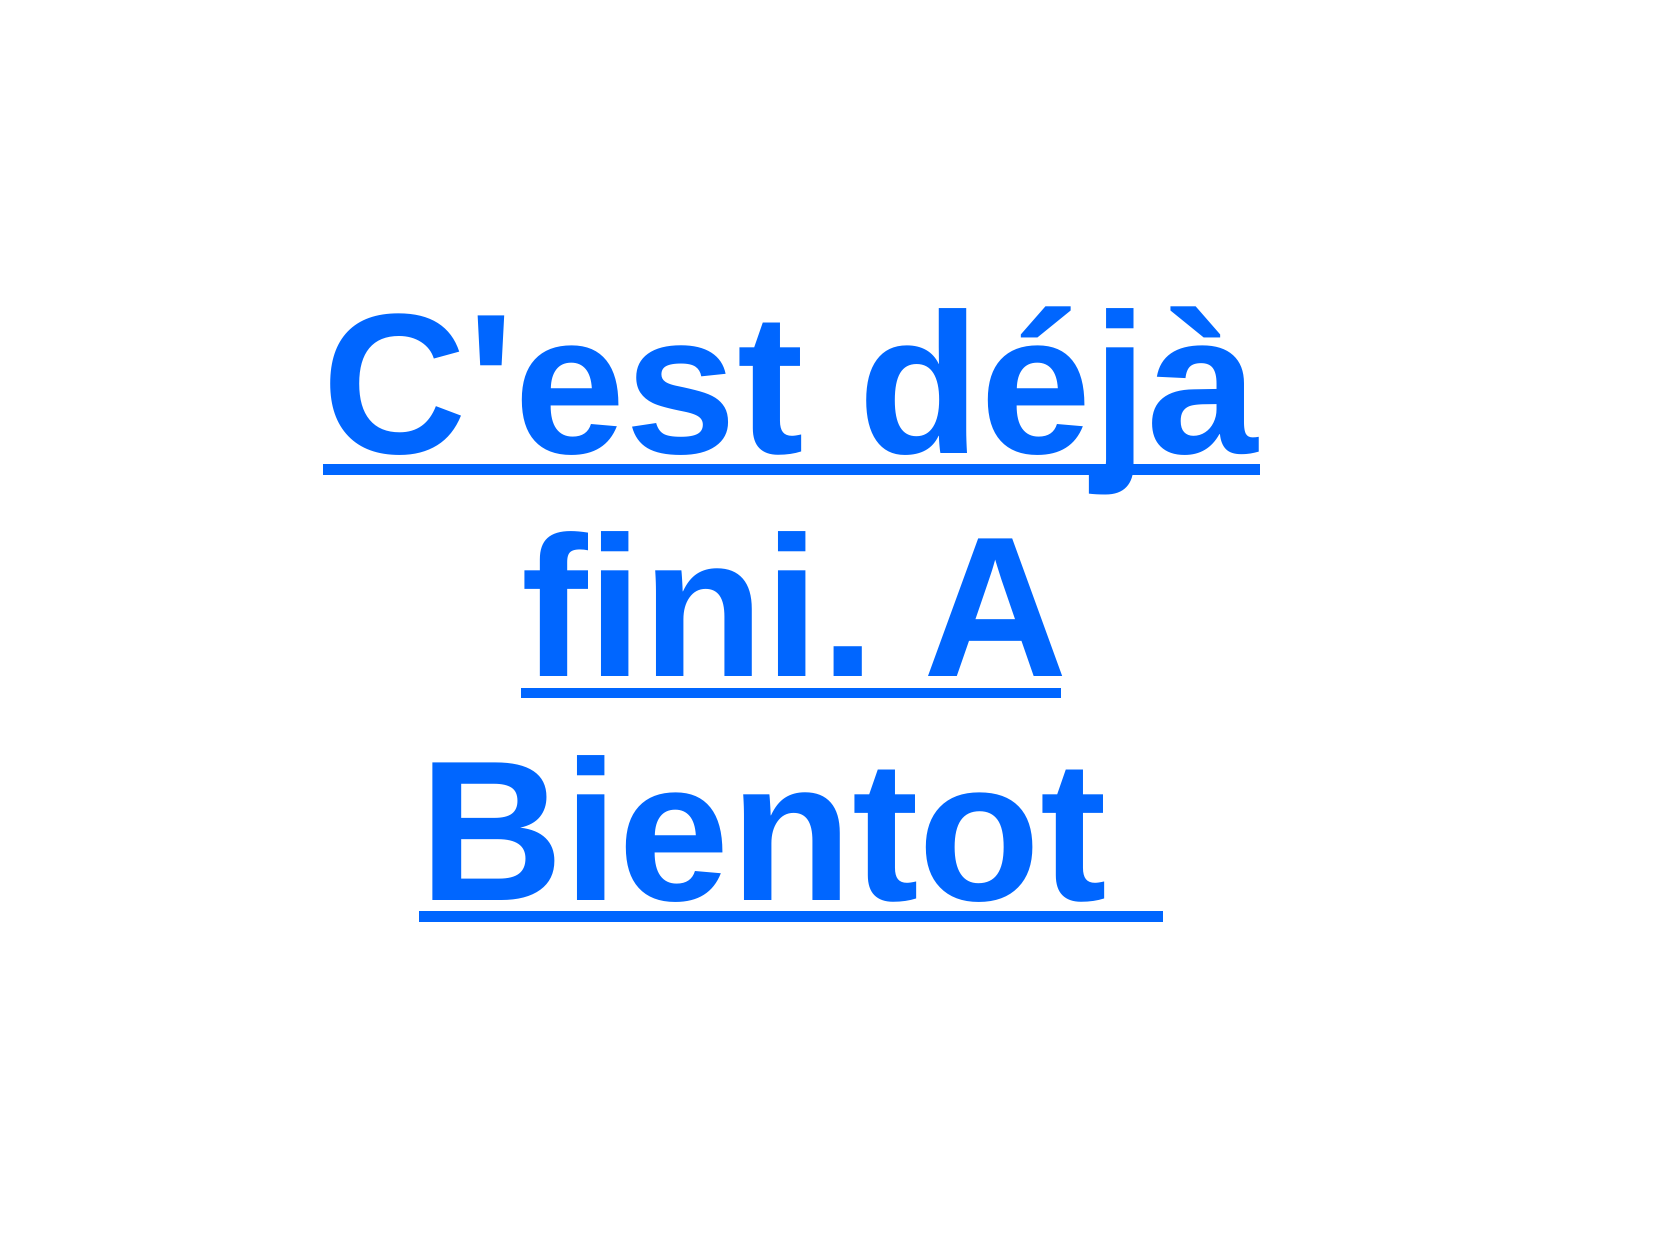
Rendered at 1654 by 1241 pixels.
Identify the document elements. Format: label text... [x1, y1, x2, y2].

subtitle C'est déjà fini. A Bientot [271, 0, 1312, 1241]
